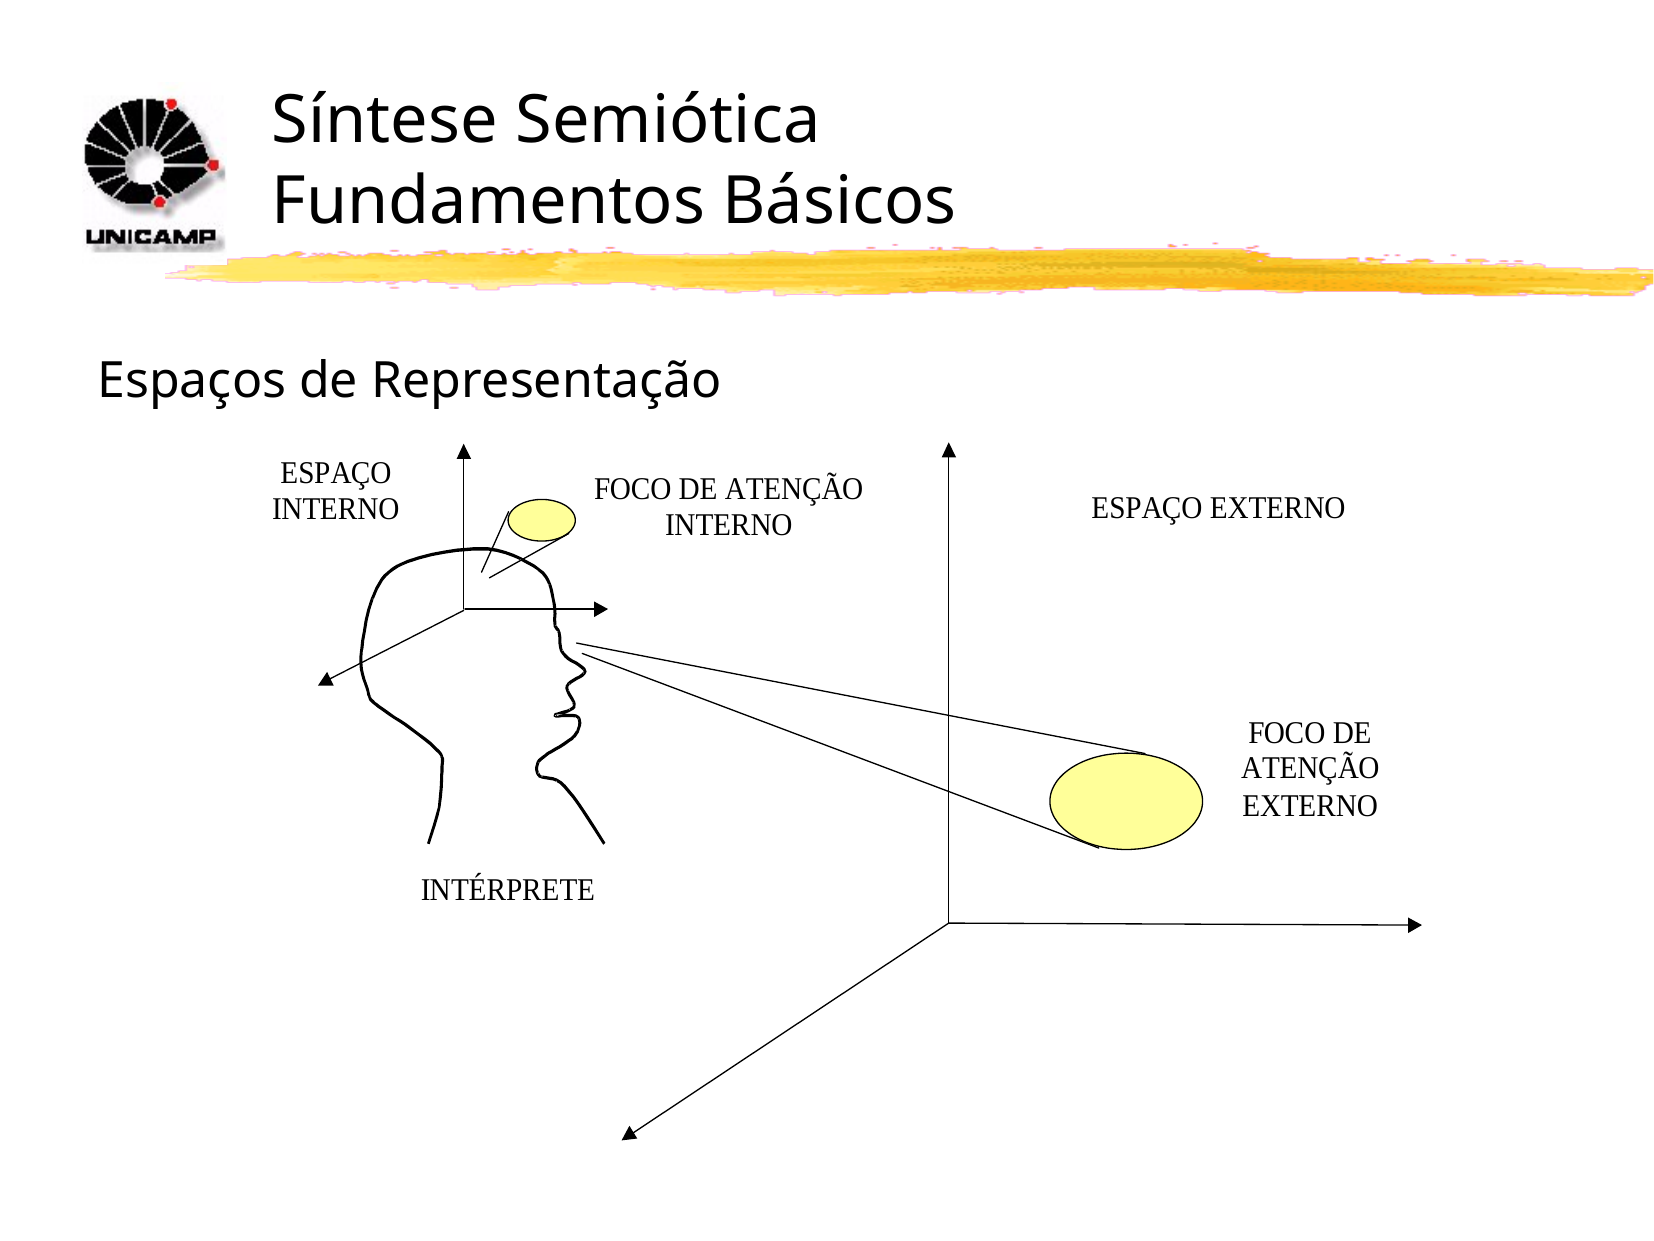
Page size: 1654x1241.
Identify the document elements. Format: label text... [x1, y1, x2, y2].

picture [82, 82, 1654, 308]
chart [228, 440, 1425, 1144]
list Espaços de Representação [82, 340, 1562, 1096]
title Síntese Semiótica Fundamentos Básicos [257, 41, 1580, 248]
